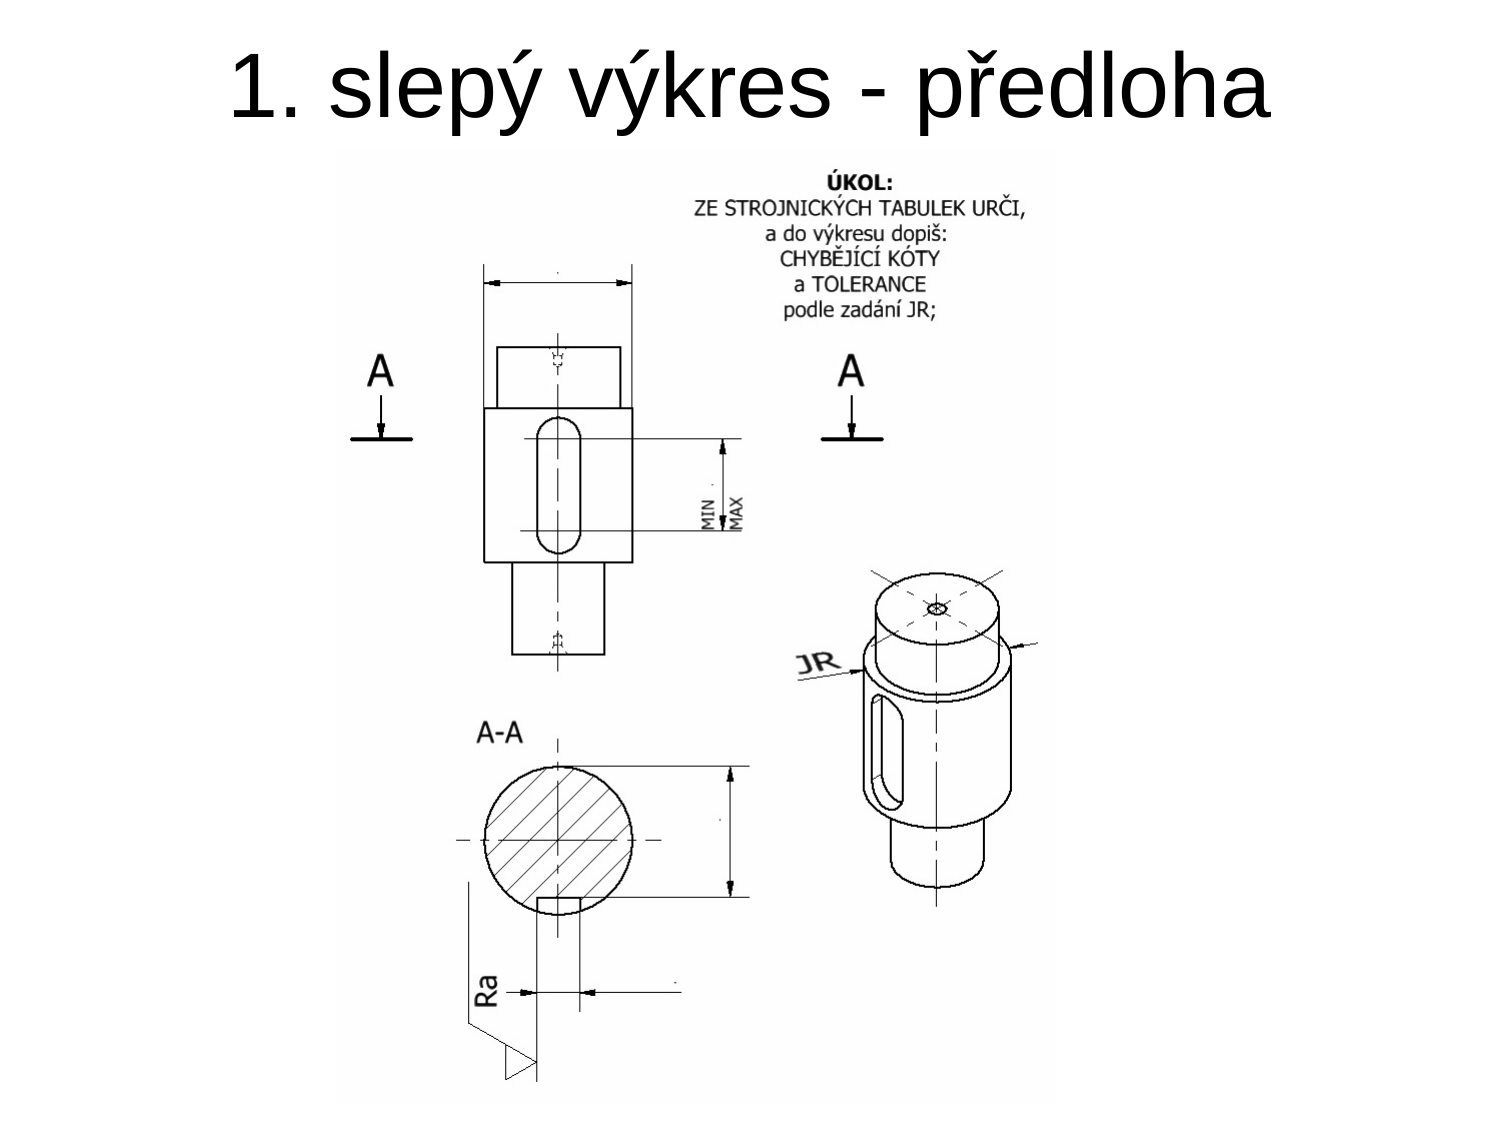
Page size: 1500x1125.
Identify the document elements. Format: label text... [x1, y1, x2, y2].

title 1. slepý výkres - předloha [75, 0, 1426, 163]
picture [337, 149, 1056, 1105]
